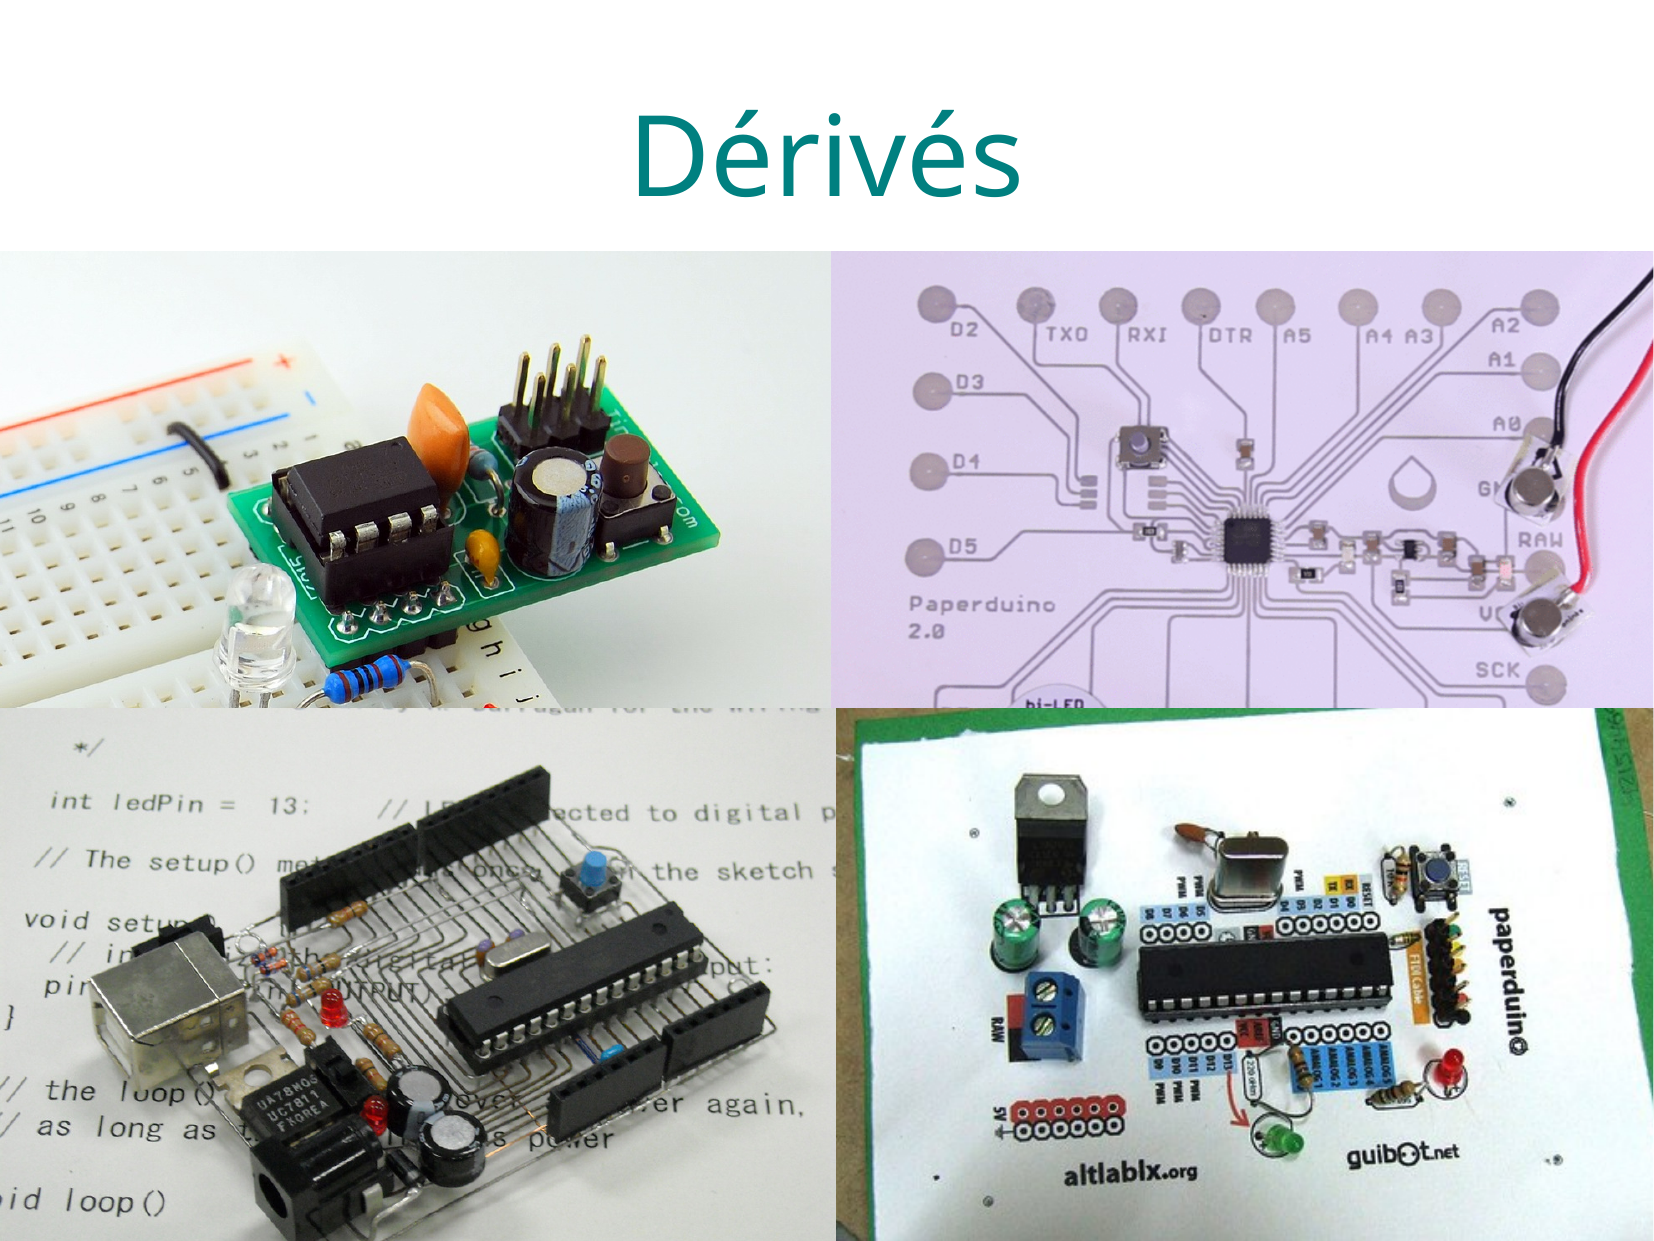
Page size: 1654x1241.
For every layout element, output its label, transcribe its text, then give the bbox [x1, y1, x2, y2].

title Dérivés [82, 49, 1571, 251]
picture [0, 251, 1654, 1241]
